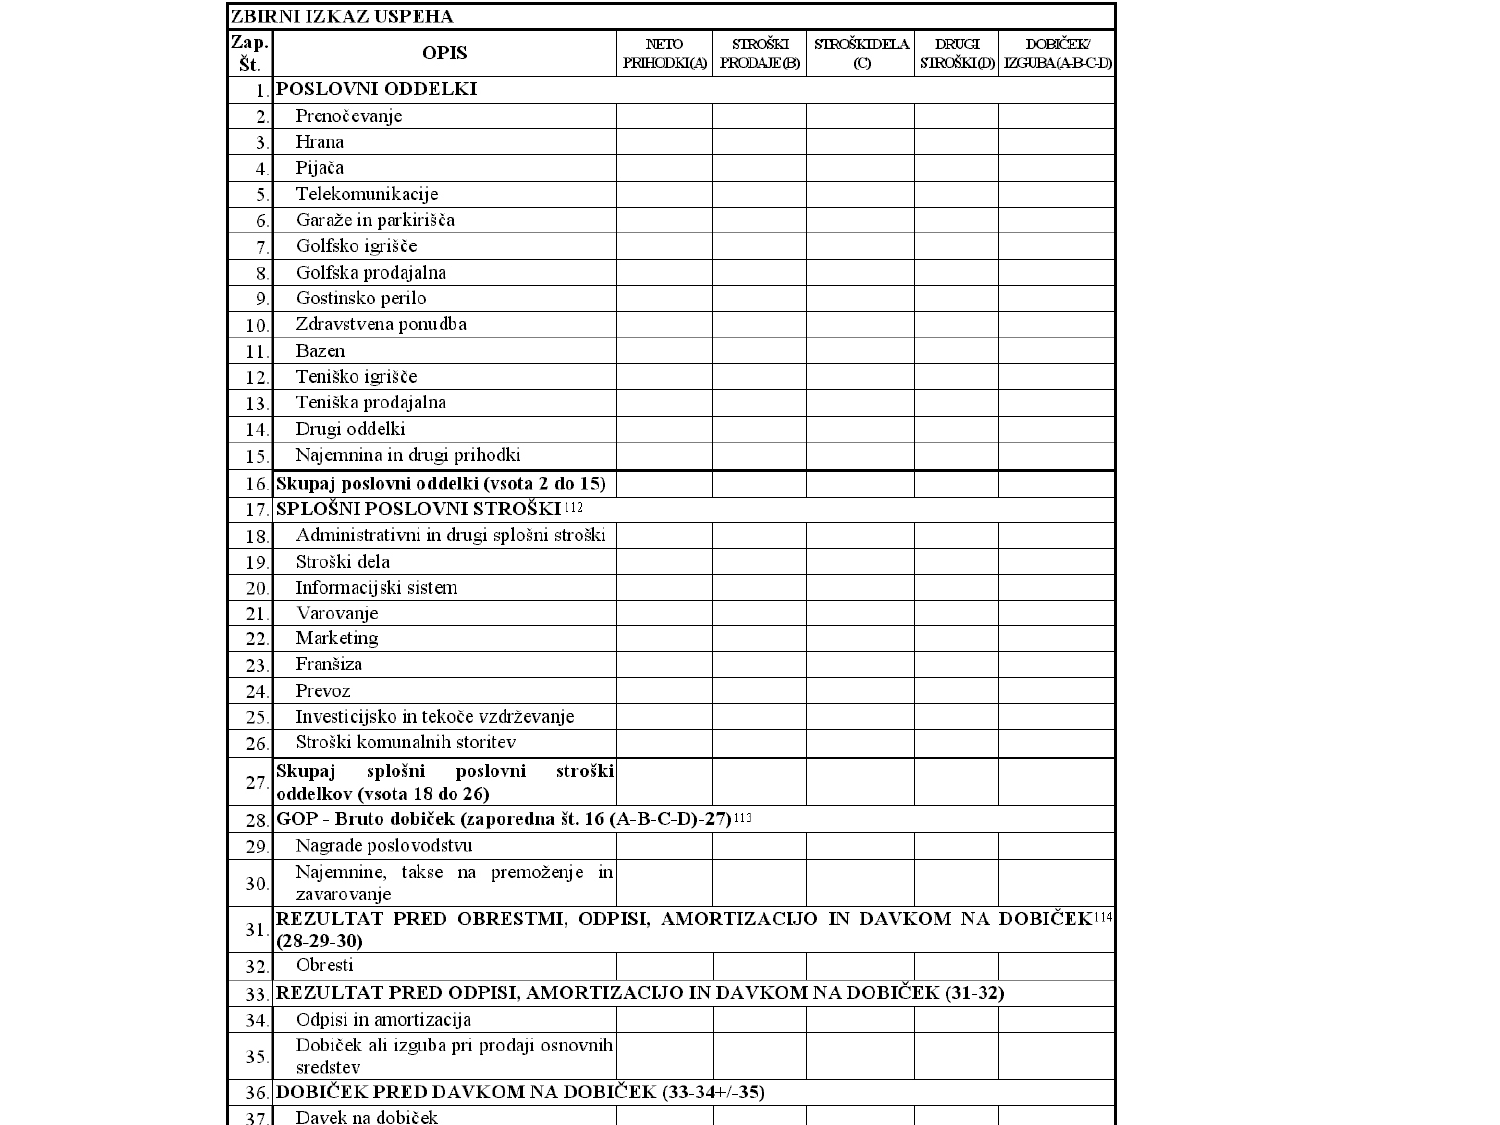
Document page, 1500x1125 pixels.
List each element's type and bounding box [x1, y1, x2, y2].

picture [222, 0, 1120, 1125]
